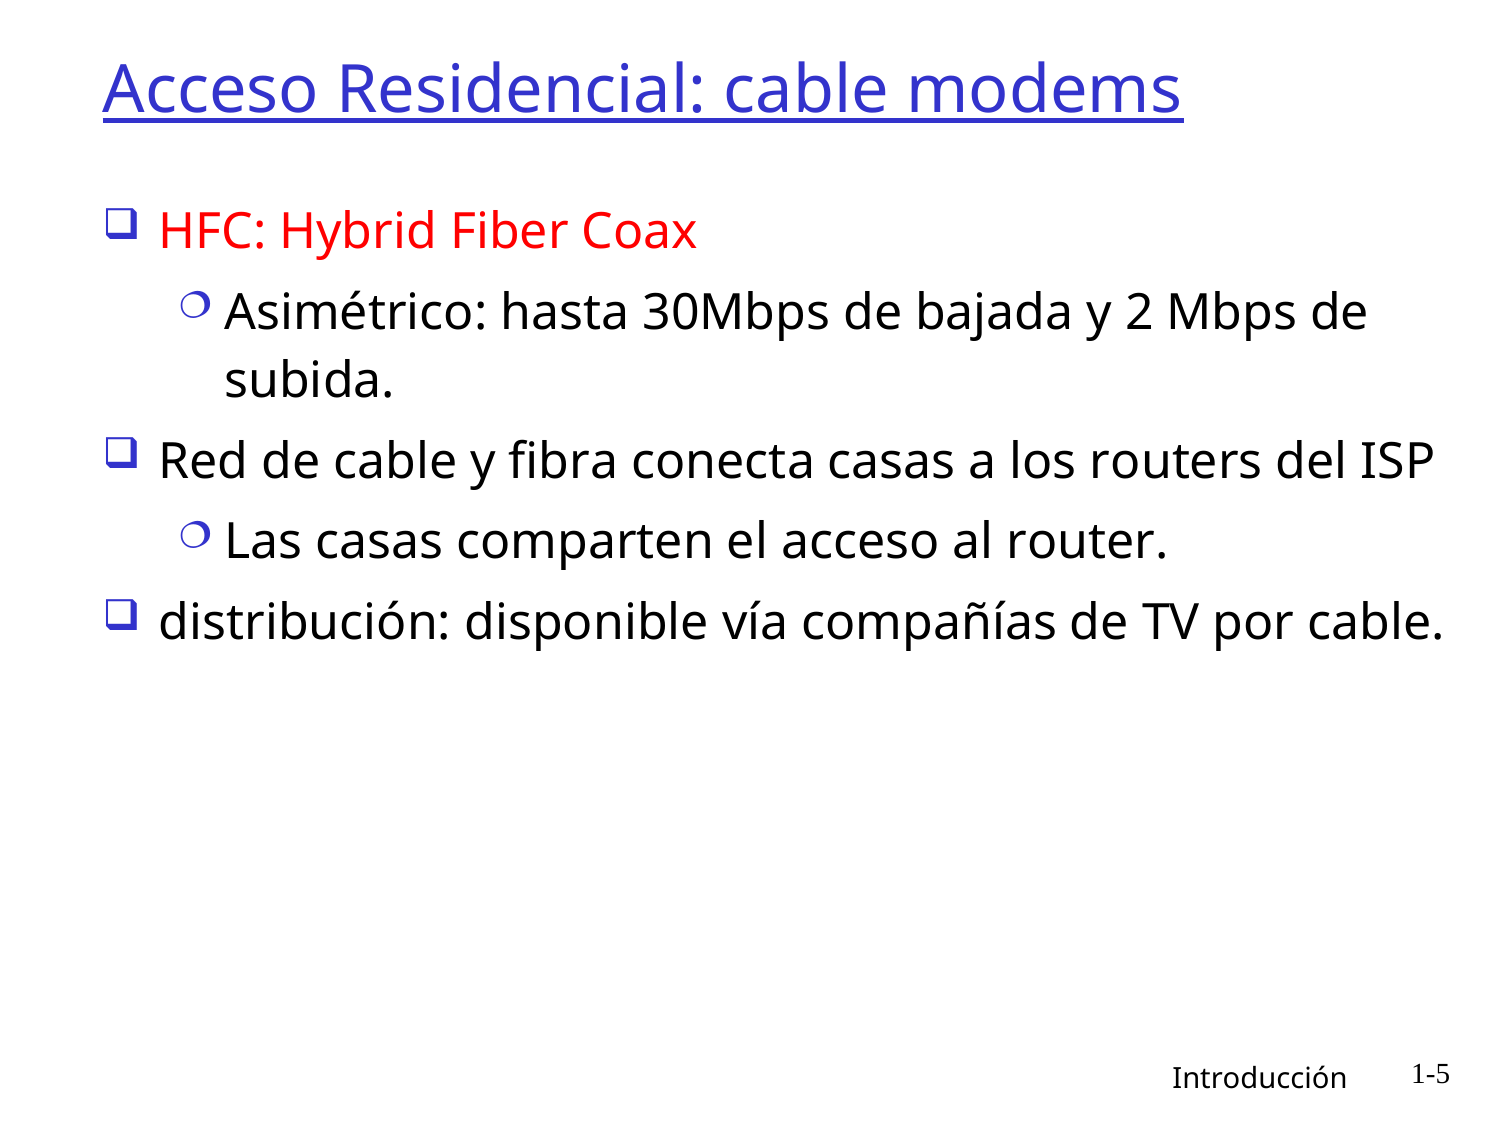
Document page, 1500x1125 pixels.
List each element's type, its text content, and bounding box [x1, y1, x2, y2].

list HFC: Hybrid Fiber Coax Asimétrico: hasta 30Mbps de bajada y 2 Mbps de subida. Red de cable y fibra conecta casas a los routers del ISP Las casas comparten el acceso al router. distribución: disponible vía compañías de TV por cable. [87, 187, 1463, 1021]
title Acceso Residencial: cable modems [87, 16, 1463, 158]
